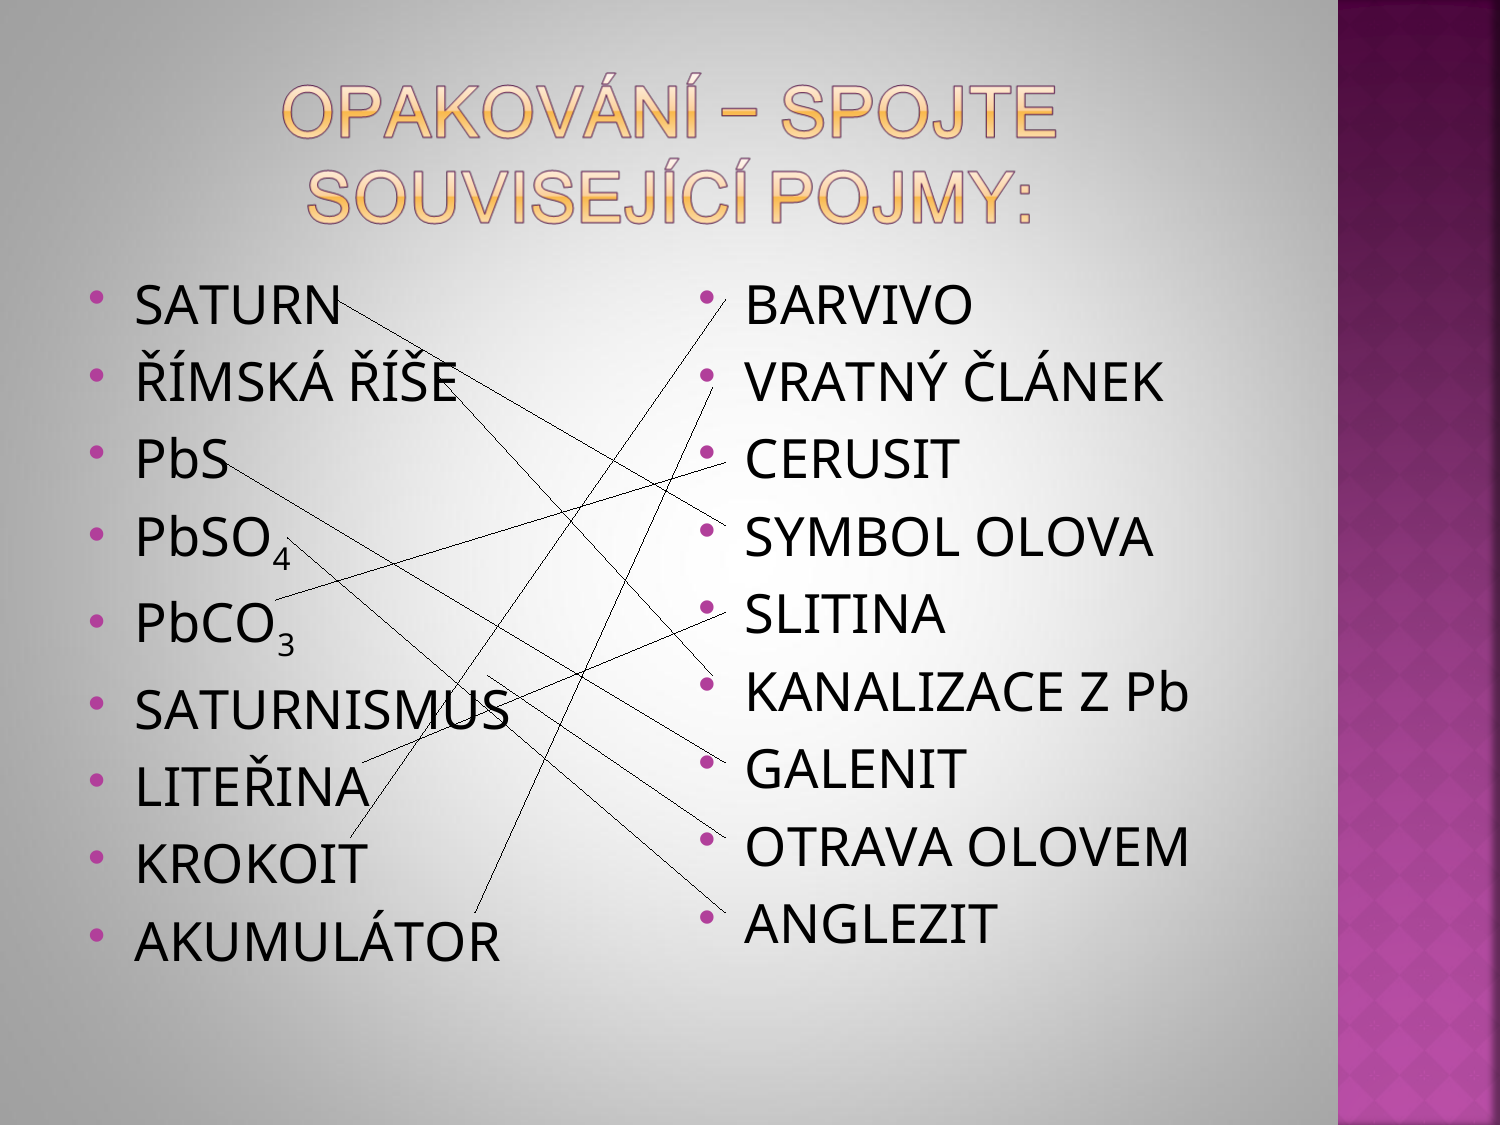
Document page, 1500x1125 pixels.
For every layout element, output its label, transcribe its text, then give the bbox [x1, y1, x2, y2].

text_box [75, 48, 1264, 283]
list SATURN ŘÍMSKÁ ŘÍŠE PbS PbSO4 PbCO3 SATURNISMUS LITEŘINA KROKOIT AKUMULÁTOR [74, 262, 653, 1026]
picture [0, 0, 1500, 1125]
list BARVIVO VRATNÝ ČLÁNEK CERUSIT SYMBOL OLOVA SLITINA KANALIZACE Z Pb GALENIT OTRAVA OLOVEM ANGLEZIT [685, 262, 1263, 1006]
